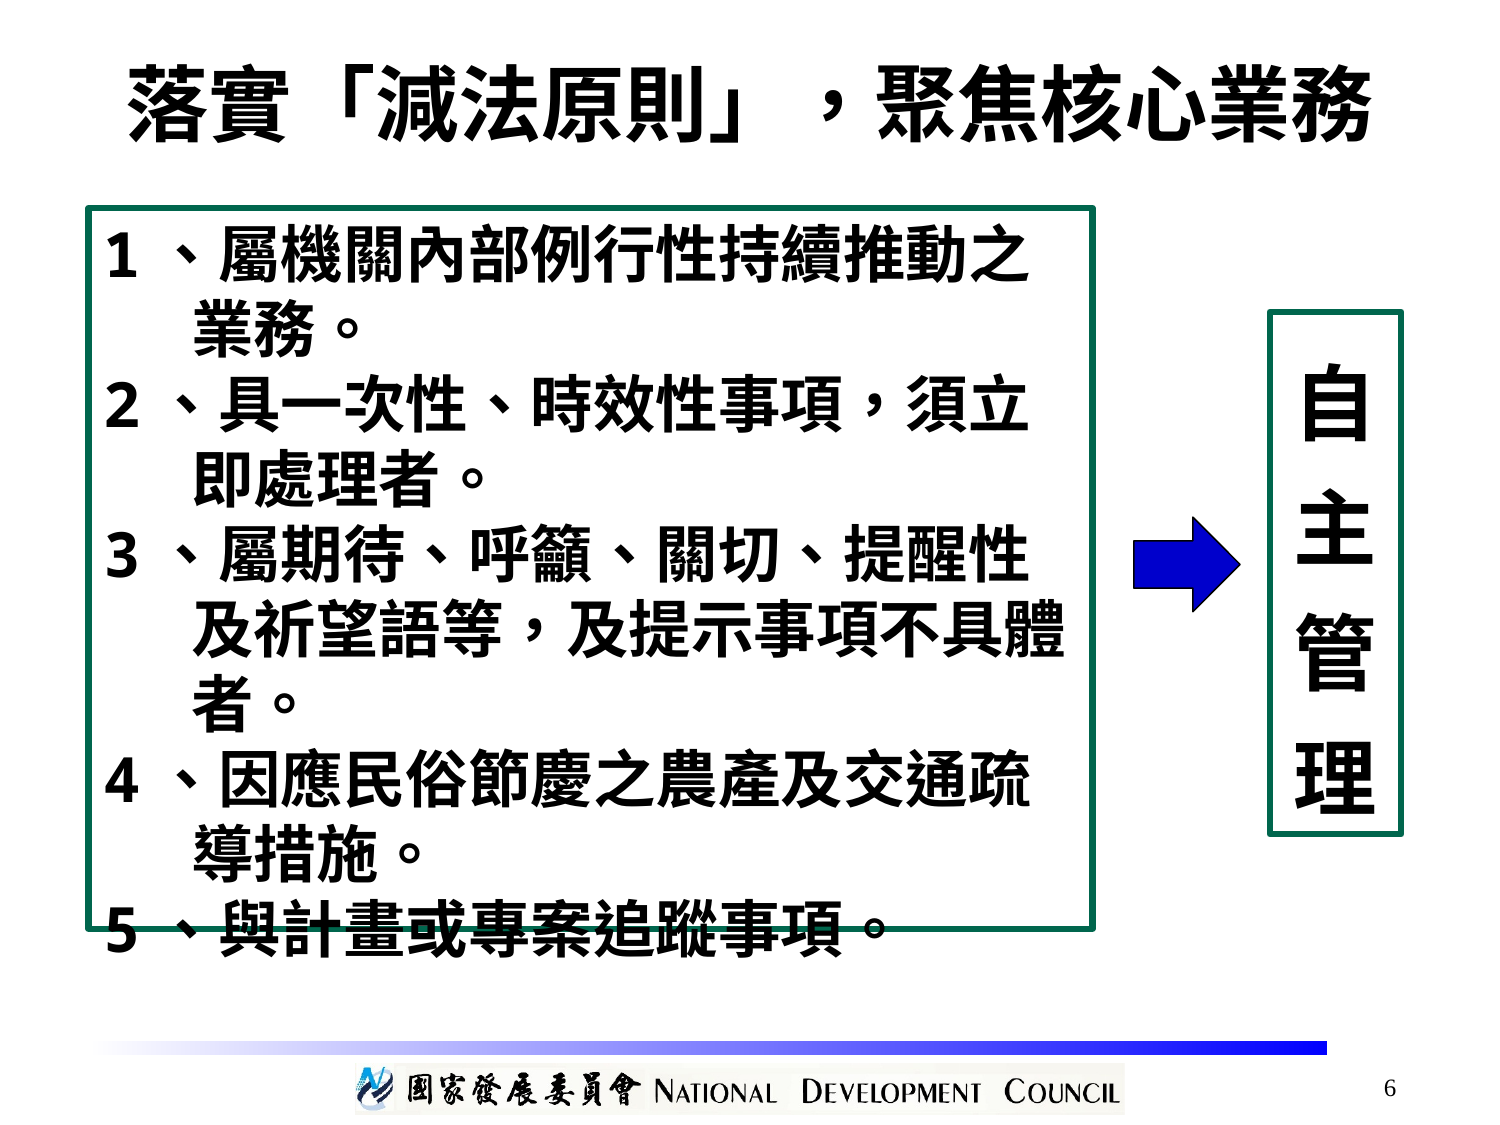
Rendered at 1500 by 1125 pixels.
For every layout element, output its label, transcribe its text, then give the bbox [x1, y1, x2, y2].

text_box [1368, 1063, 1485, 1100]
text_box 自主管理 [1270, 312, 1401, 834]
text_box [1133, 517, 1241, 612]
text_box 1、屬機關內部例行性持續推動之業務。 2、具一次性、時效性事項，須立即處理者。 3、屬期待、呼籲、關切、提醒性及祈望語等，及提示事項不具體者。 4、因應民俗節慶之農產及交通疏導措施。 5、與計畫或專案追蹤事項。 [88, 208, 1092, 929]
title 落實「減法原則」，聚焦核心業務 [75, 45, 1426, 209]
